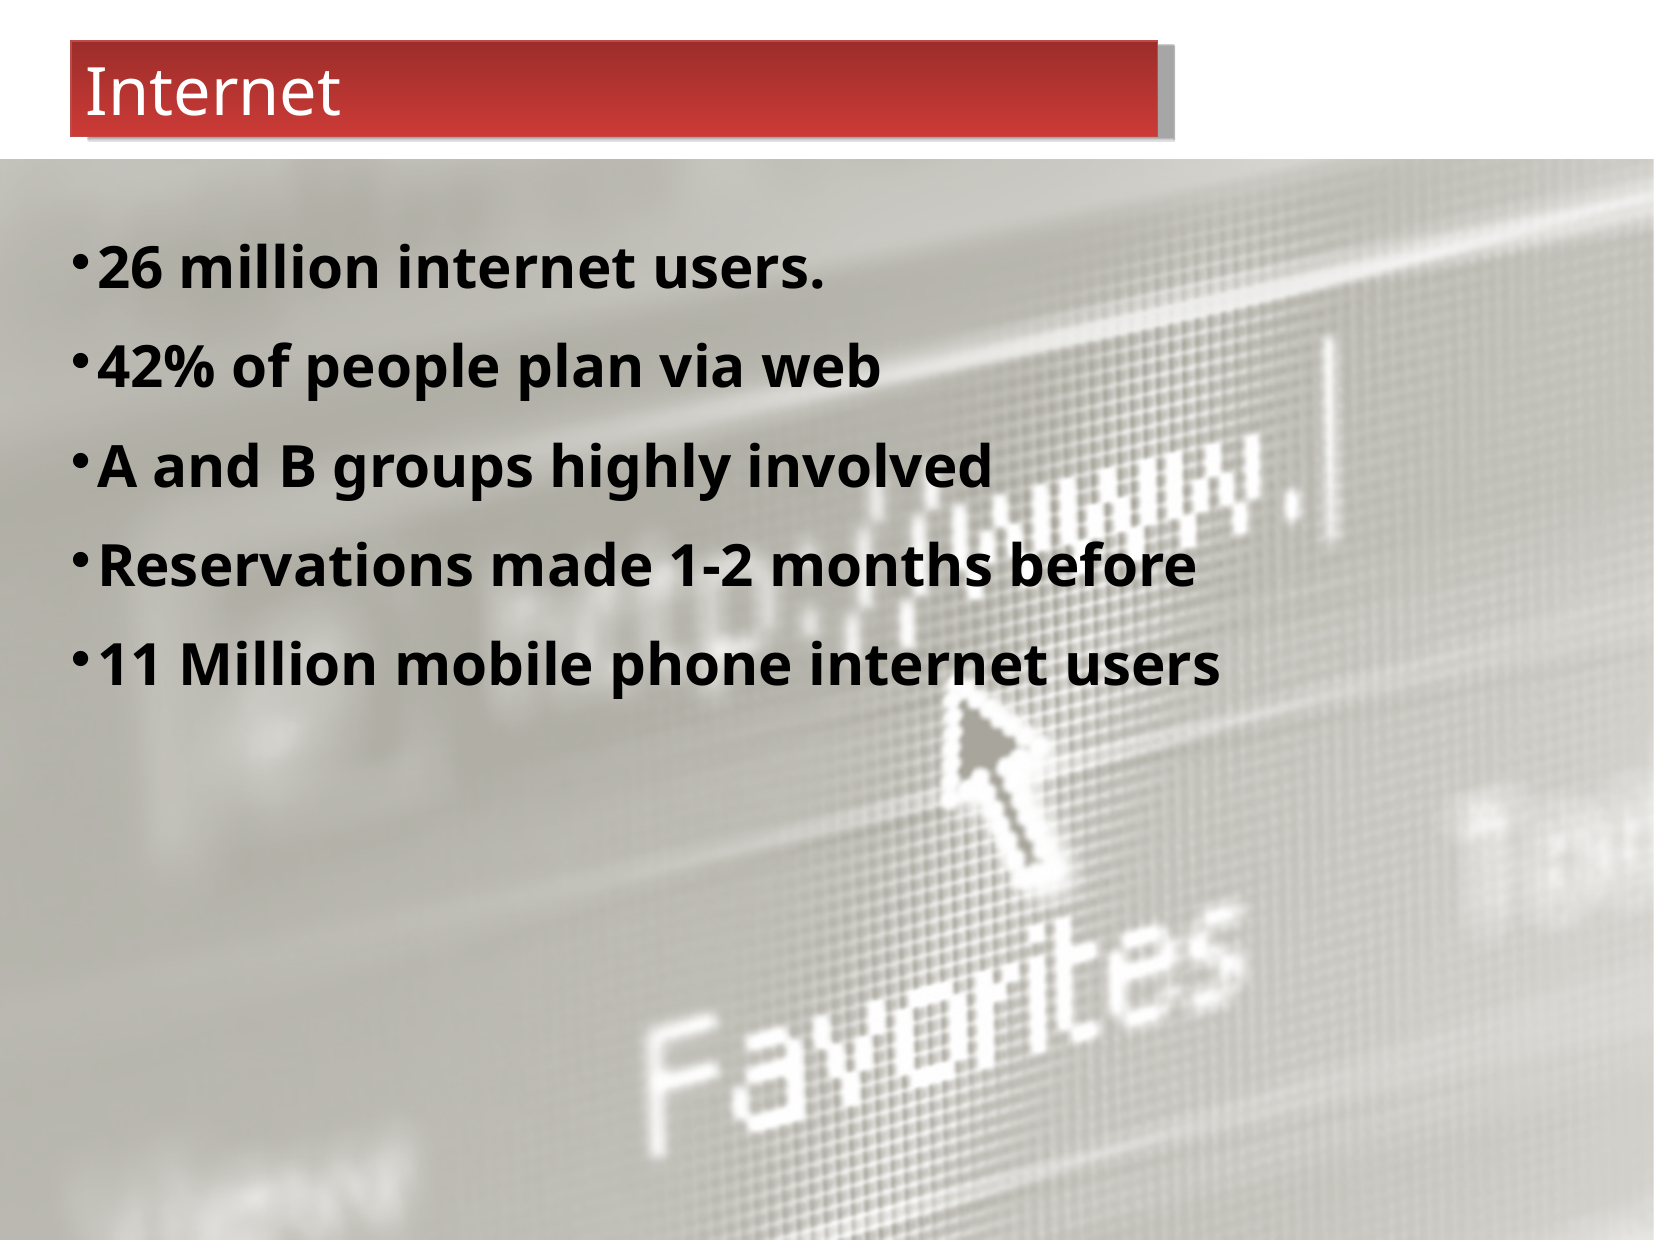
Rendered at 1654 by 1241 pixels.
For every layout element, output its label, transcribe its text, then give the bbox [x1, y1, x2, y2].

picture [0, 158, 1654, 1241]
text_box 26 million internet users. 42% of people plan via web A and B groups highly involved Reservations made 1-2 months before 11 Million mobile phone internet users [70, 230, 1559, 1189]
text_box Internet [70, 41, 1158, 137]
